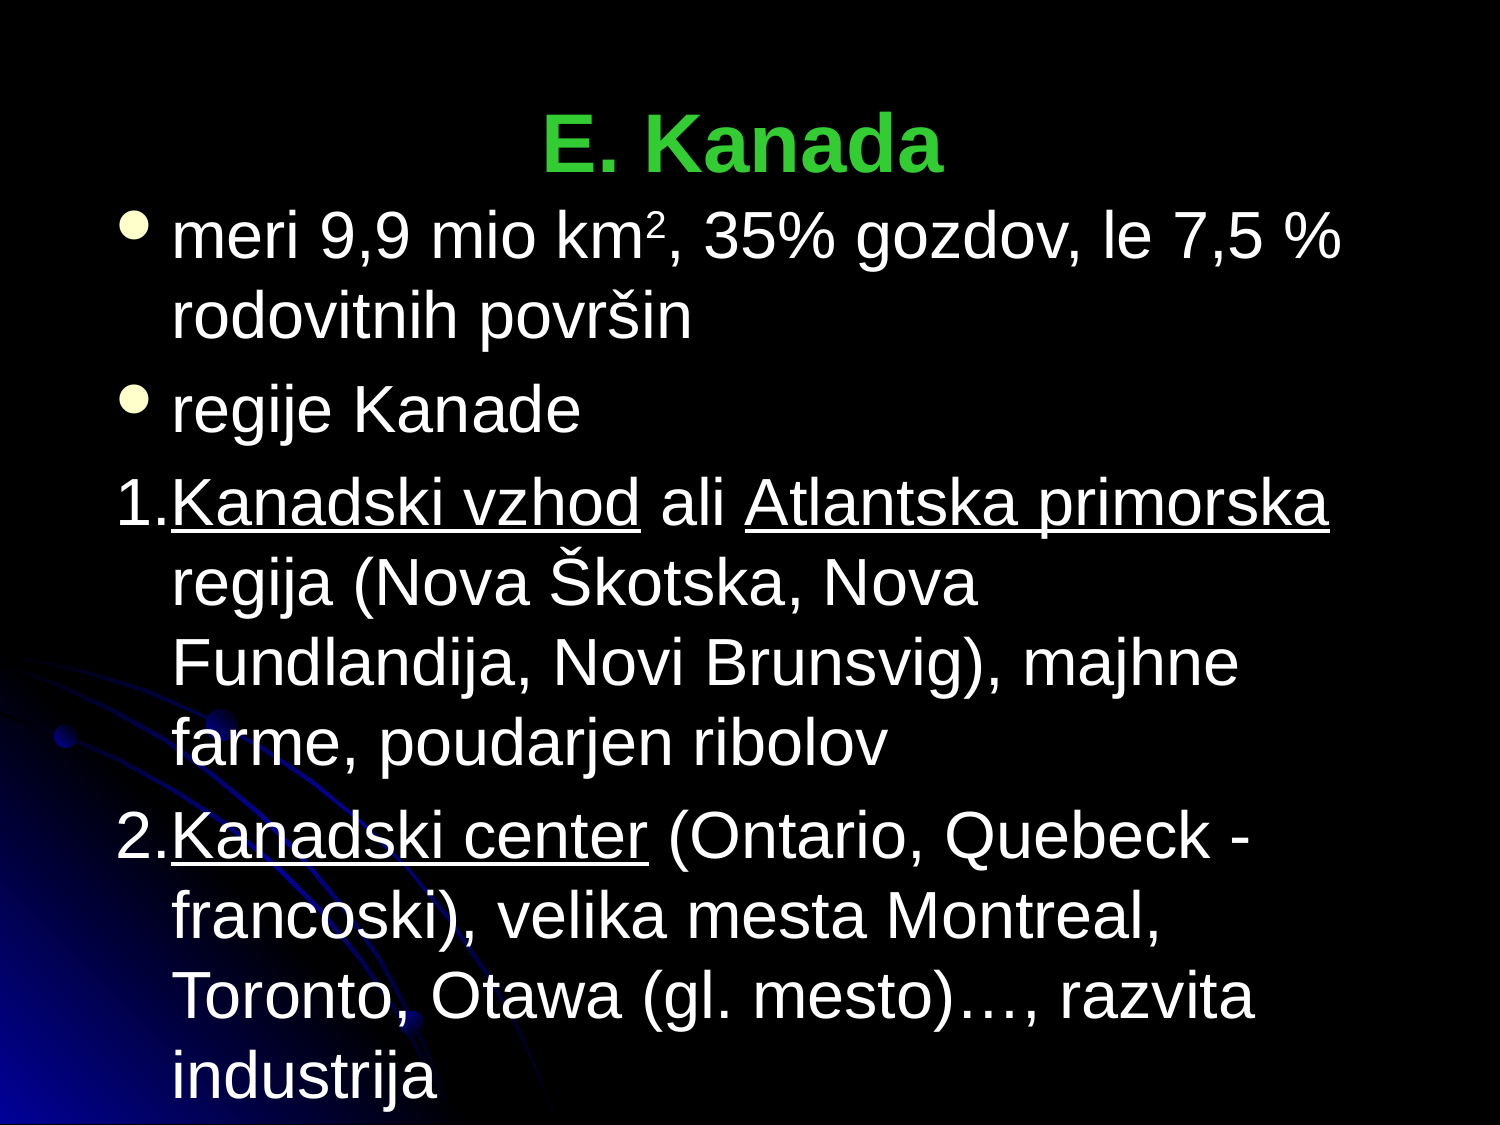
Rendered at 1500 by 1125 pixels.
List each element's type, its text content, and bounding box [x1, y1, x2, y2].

list meri 9,9 mio km2, 35% gozdov, le 7,5 % rodovitnih površin regije Kanade 1.Kanadski vzhod ali Atlantska primorska regija (Nova Škotska, Nova Fundlandija, Novi Brunsvig), majhne farme, poudarjen ribolov 2.Kanadski center (Ontario, Quebeck - francoski), velika mesta Montreal, Toronto, Otawa (gl. mesto)…, razvita industrija [100, 184, 1376, 860]
title E. Kanada [75, 45, 1425, 233]
